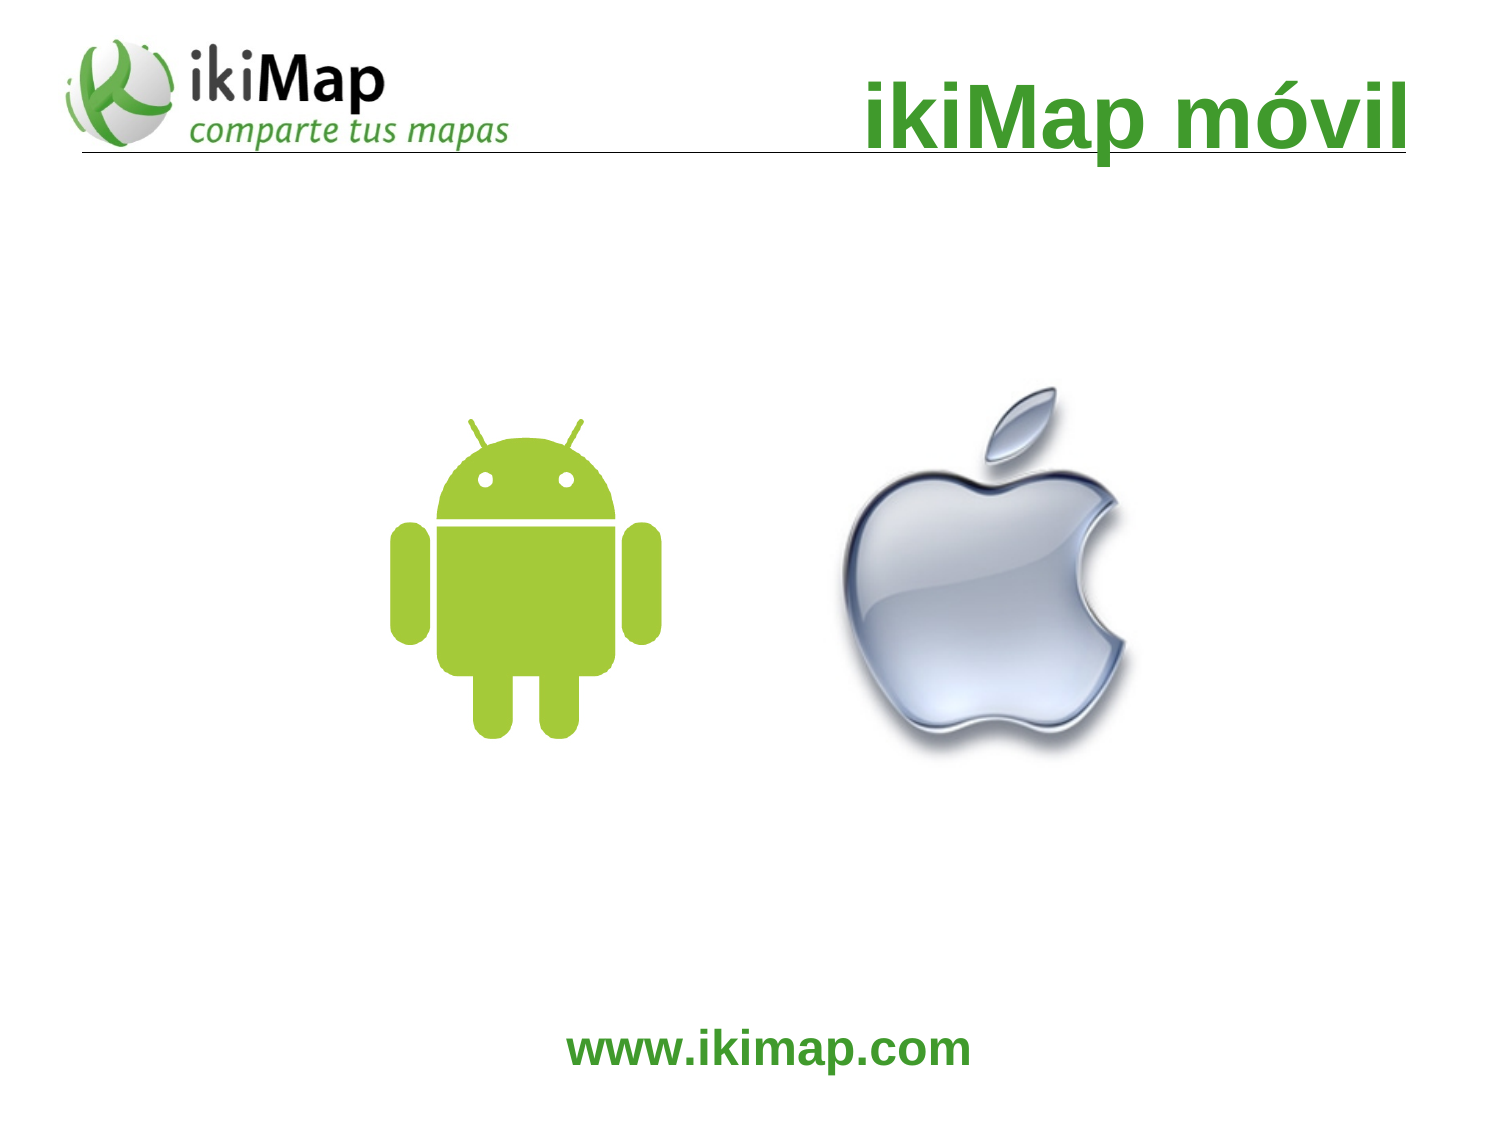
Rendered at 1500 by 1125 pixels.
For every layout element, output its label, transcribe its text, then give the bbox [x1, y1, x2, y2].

picture [108, 267, 1231, 893]
text_box www.ikimap.com [551, 1007, 988, 1084]
picture [58, 35, 526, 152]
text_box ikiMap móvil [847, 49, 1428, 175]
